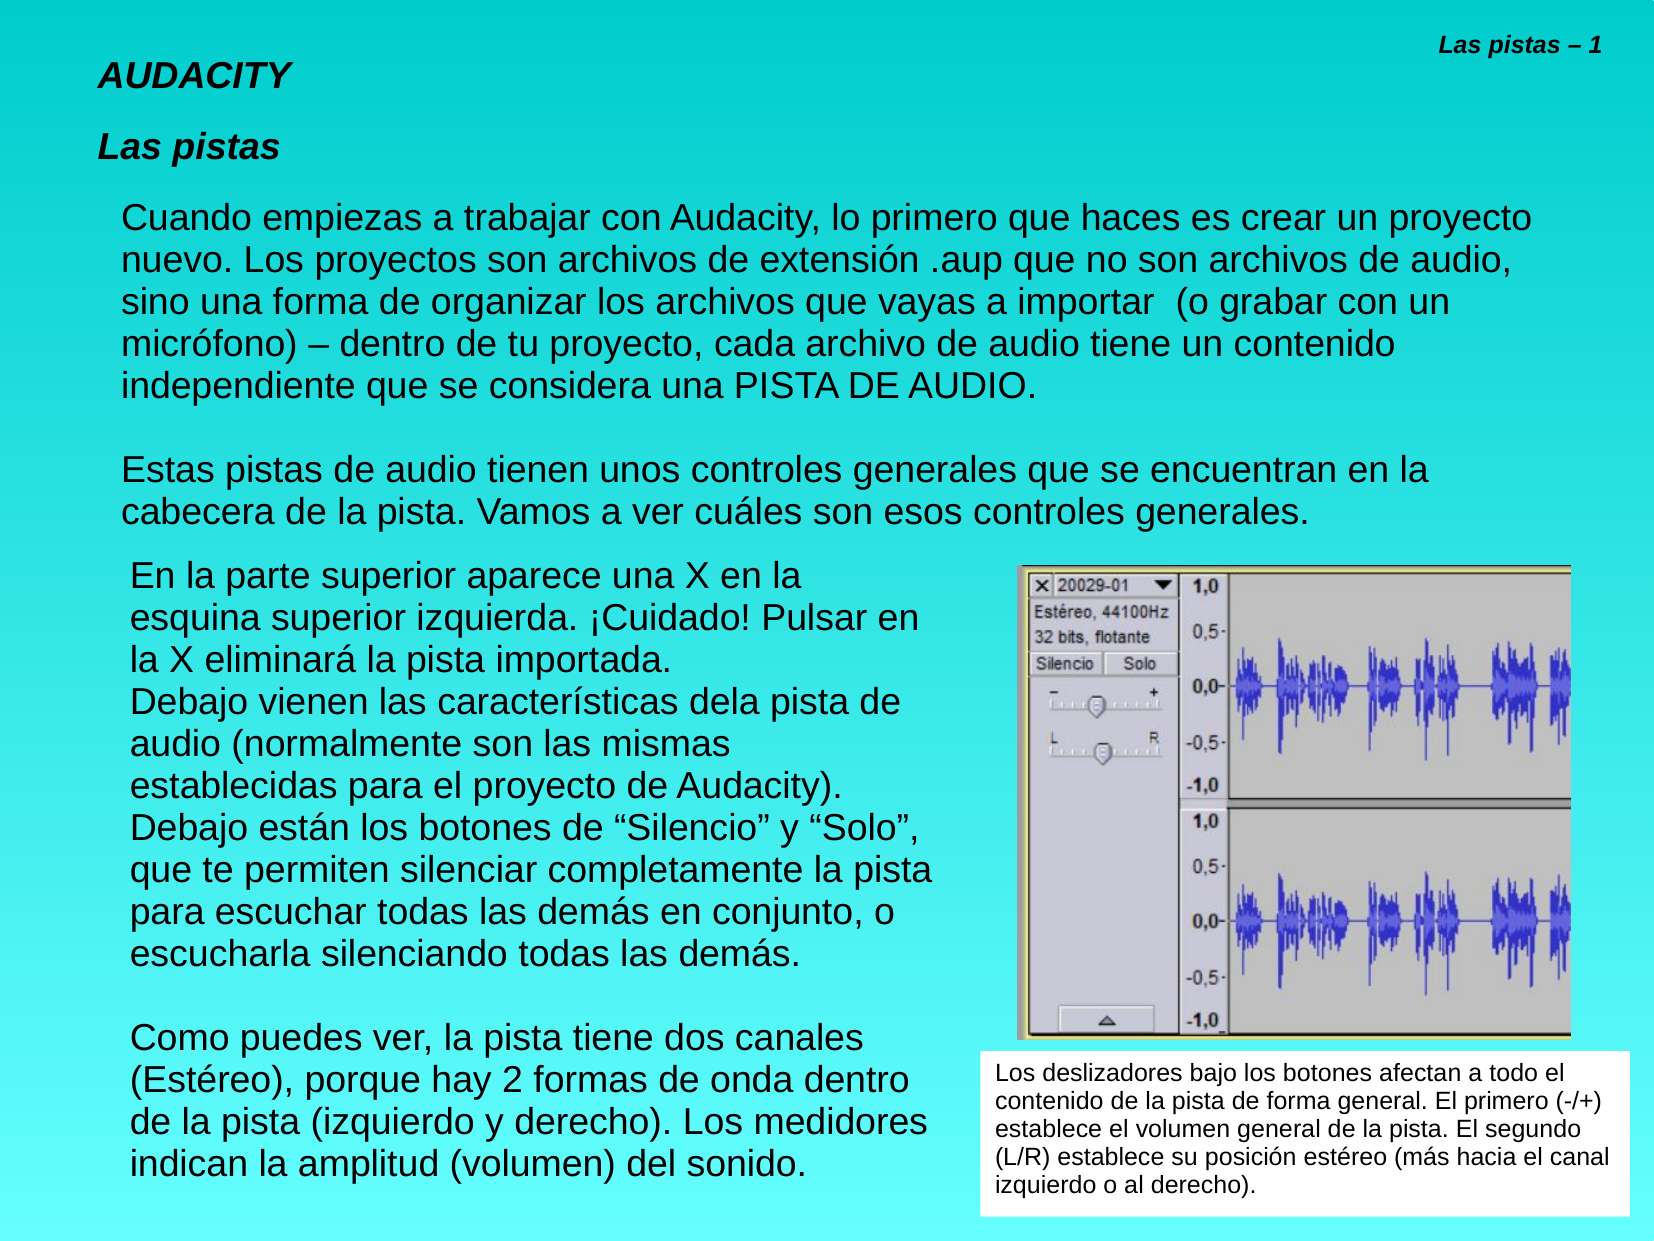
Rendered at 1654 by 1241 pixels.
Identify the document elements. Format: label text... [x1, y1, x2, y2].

text_box Cuando empiezas a trabajar con Audacity, lo primero que haces es crear un proyecto nuevo. Los proyectos son archivos de extensión .aup que no son archivos de audio, sino una forma de organizar los archivos que vayas a importar (o grabar con un micrófono) – dentro de tu proyecto, cada archivo de audio tiene un contenido independiente que se considera una PISTA DE AUDIO. Estas pistas de audio tienen unos controles generales que se encuentran en la cabecera de la pista. Vamos a ver cuáles son esos controles generales. [106, 188, 1583, 536]
text_box Las pistas [82, 118, 626, 175]
text_box AUDACITY [82, 47, 674, 104]
text_box En la parte superior aparece una X en la esquina superior izquierda. ¡Cuidado! Pulsar en la X eliminará la pista importada. Debajo vienen las características dela pista de audio (normalmente son las mismas establecidas para el proyecto de Audacity). Debajo están los botones de “Silencio” y “Solo”, que te permiten silenciar completamente la pista para escuchar todas las demás en conjunto, o escucharla silenciando todas las demás. Como puedes ver, la pista tiene dos canales (Estéreo), porque hay 2 formas de onda dentro de la pista (izquierdo y derecho). Los medidores indican la amplitud (volumen) del sonido. [115, 546, 954, 1185]
text_box Los deslizadores bajo los botones afectan a todo el contenido de la pista de forma general. El primero (-/+) establece el volumen general de la pista. El segundo (L/R) establece su posición estéreo (más hacia el canal izquierdo o al derecho). [980, 1051, 1630, 1217]
picture [1017, 565, 1571, 1040]
text_box Las pistas – 1 [992, 23, 1619, 67]
